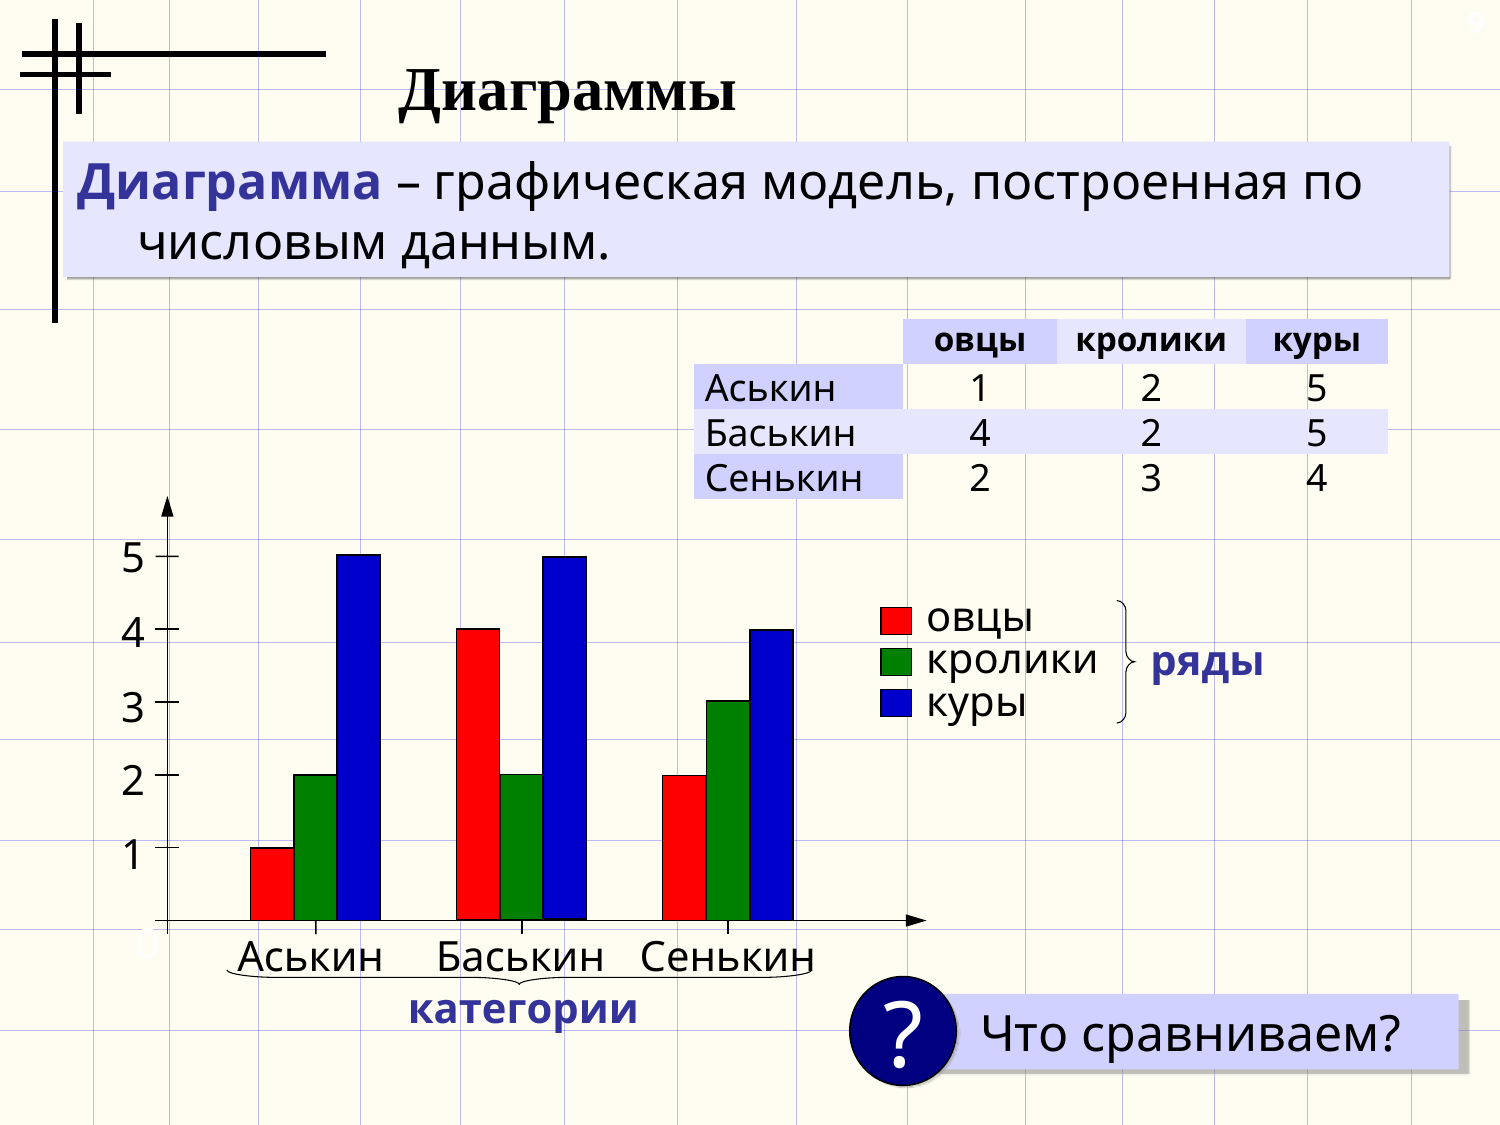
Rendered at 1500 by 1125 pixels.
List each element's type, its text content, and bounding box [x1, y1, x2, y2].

table_cell Баськин [694, 409, 903, 454]
text_box ряды [1210, 657, 1219, 670]
table_cell 4 [903, 409, 1057, 454]
table_cell Аськин [694, 364, 903, 409]
table_cell 5 [1246, 364, 1388, 409]
text_box ряды [1159, 657, 1168, 670]
text_box 4 [110, 606, 157, 659]
text_box овцы кролики куры [926, 597, 1128, 729]
text_box 1 [110, 827, 157, 881]
text_box Баськин [425, 929, 616, 982]
text_box Сенькин [632, 929, 824, 983]
table_header [694, 319, 903, 364]
text_box Аськин [215, 929, 406, 983]
text_box [456, 557, 587, 920]
text_box <номер> [1148, 0, 1499, 75]
table_cell 2 [1057, 364, 1246, 409]
text_box Баськин [529, 978, 616, 982]
table_cell 5 [1246, 409, 1388, 454]
table_header овцы [903, 319, 1057, 364]
table_cell 1 [903, 364, 1057, 409]
text_box Диаграмма – графическая модель, построенная по числовым данным. [63, 141, 1450, 278]
text_box 2 [110, 753, 157, 807]
table_cell 2 [1057, 409, 1246, 454]
table_cell 3 [1057, 454, 1246, 499]
text_box 5 [110, 530, 157, 584]
title Диаграммы [354, 40, 1396, 119]
text_box [250, 555, 380, 921]
table_cell 2 [903, 454, 1057, 499]
table_cell 4 [1246, 454, 1388, 499]
text_box ряды [1150, 634, 1285, 680]
text_box 3 [110, 680, 157, 734]
text_box Баськин [425, 978, 509, 982]
text_box 0 [124, 917, 171, 970]
table_header кролики [1057, 319, 1246, 364]
text_box категории [341, 982, 706, 1028]
text_box [880, 607, 912, 635]
table_header куры [1246, 319, 1388, 364]
table_cell Сенькин [694, 454, 903, 499]
text_box [880, 648, 912, 676]
text_box ? [849, 976, 957, 1086]
text_box Что сравниваем? [942, 993, 1459, 1070]
text_box [662, 630, 793, 921]
text_box [880, 689, 912, 717]
